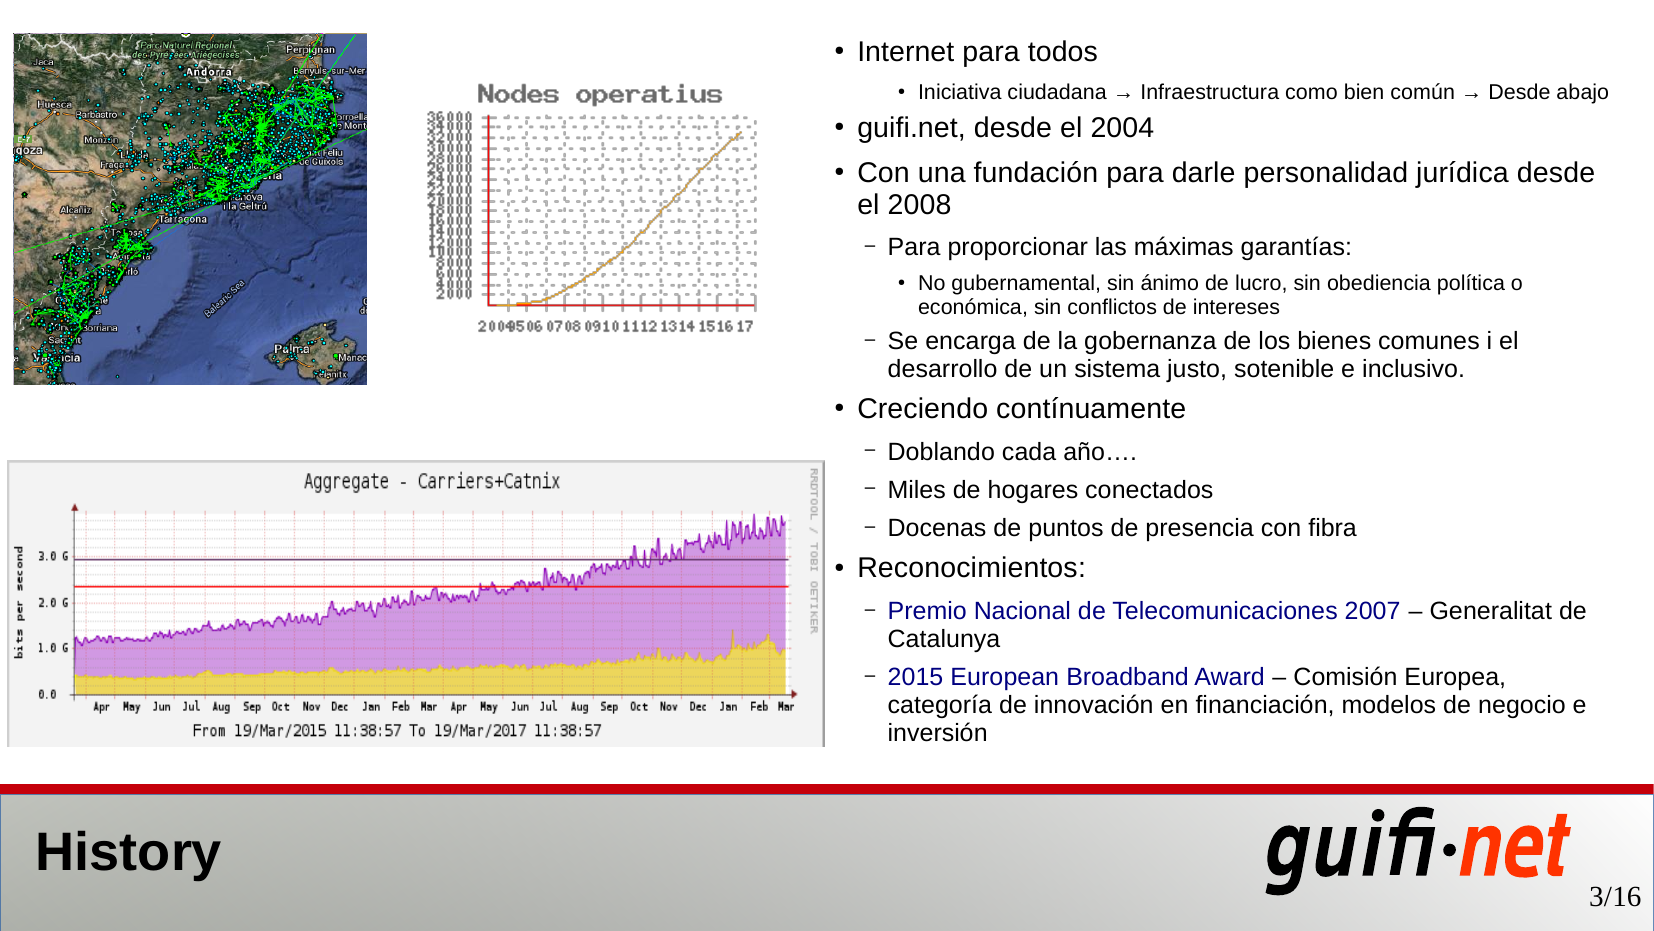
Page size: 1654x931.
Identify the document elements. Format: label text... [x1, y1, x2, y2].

picture [13, 33, 367, 385]
picture [419, 70, 782, 343]
list Internet para todos Iniciativa ciudadana → Infraestructura como bien común → Desde abajo guifi.net, desde el 2004 Con una fundación para darle personalidad jurídica desde el 2008 Para proporcionar las máximas garantías: No gubernamental, sin ánimo de lucro, sin obediencia política o económica, sin conflictos de intereses Se encarga de la gobernanza de los bienes comunes i el desarrollo de un sistema justo, sotenible e inclusivo. Creciendo contínuamente Doblando cada año…. Miles de hogares conectados Docenas de puntos de presencia con fibra Reconocimientos: Premio Nacional de Telecomunicaciones 2007 – Generalitat de Catalunya 2015 European Broadband Award – Comisión Europea, categoría de innovación en financiación, modelos de negocio e inversión [826, 35, 1619, 756]
picture [7, 460, 825, 747]
title History [35, 804, 1182, 898]
